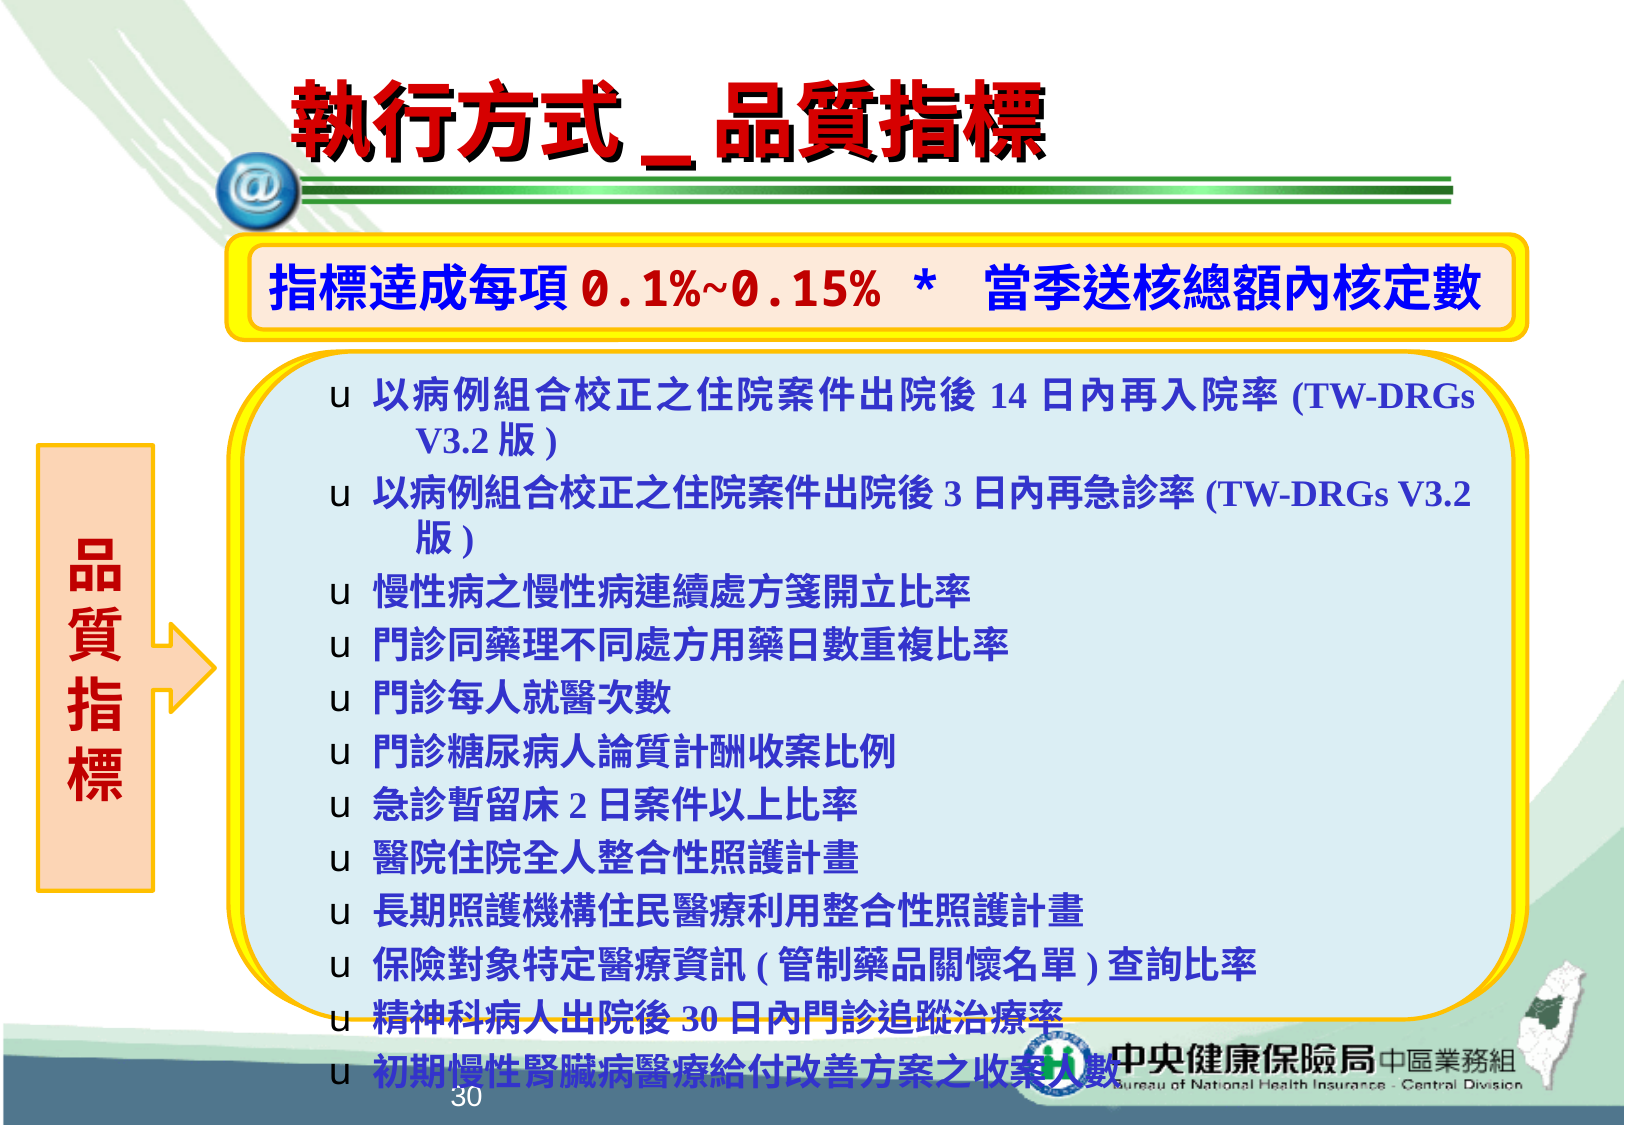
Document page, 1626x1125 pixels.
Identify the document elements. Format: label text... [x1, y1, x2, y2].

text_box [289, 351, 1467, 363]
text_box 以病例組合校正之住院案件出院後14日內再入院率(TW-DRGs V3.2版) 以病例組合校正之住院案件出院後3日內再急診率(TW-DRGs V3.2版) 慢性病之慢性病連續處方箋開立比率 門診同藥理不同處方用藥日數重複比率 門診每人就醫次數 門診糖尿病人論質計酬收案比例 急診暫留床2日案件以上比率 醫院住院全人整合性照護計畫 長期照護機構住民醫療利用整合性照護計畫 保險對象特定醫療資訊(管制藥品關懷名單)查詢比率 精神科病人出院後30日內門診追蹤治療率 初期慢性腎臟病醫療給付改善方案之收案人數 [227, 363, 1490, 1100]
text_box [435, 1100, 815, 1125]
text_box [1490, 379, 1528, 986]
text_box 指標逹成每項0.1%~0.15% * 當季送核總額內核定數 [249, 245, 1514, 330]
title 執行方式_品質指標 [273, 23, 1491, 211]
text_box [226, 234, 1528, 340]
text_box 品質指標 [38, 445, 215, 891]
